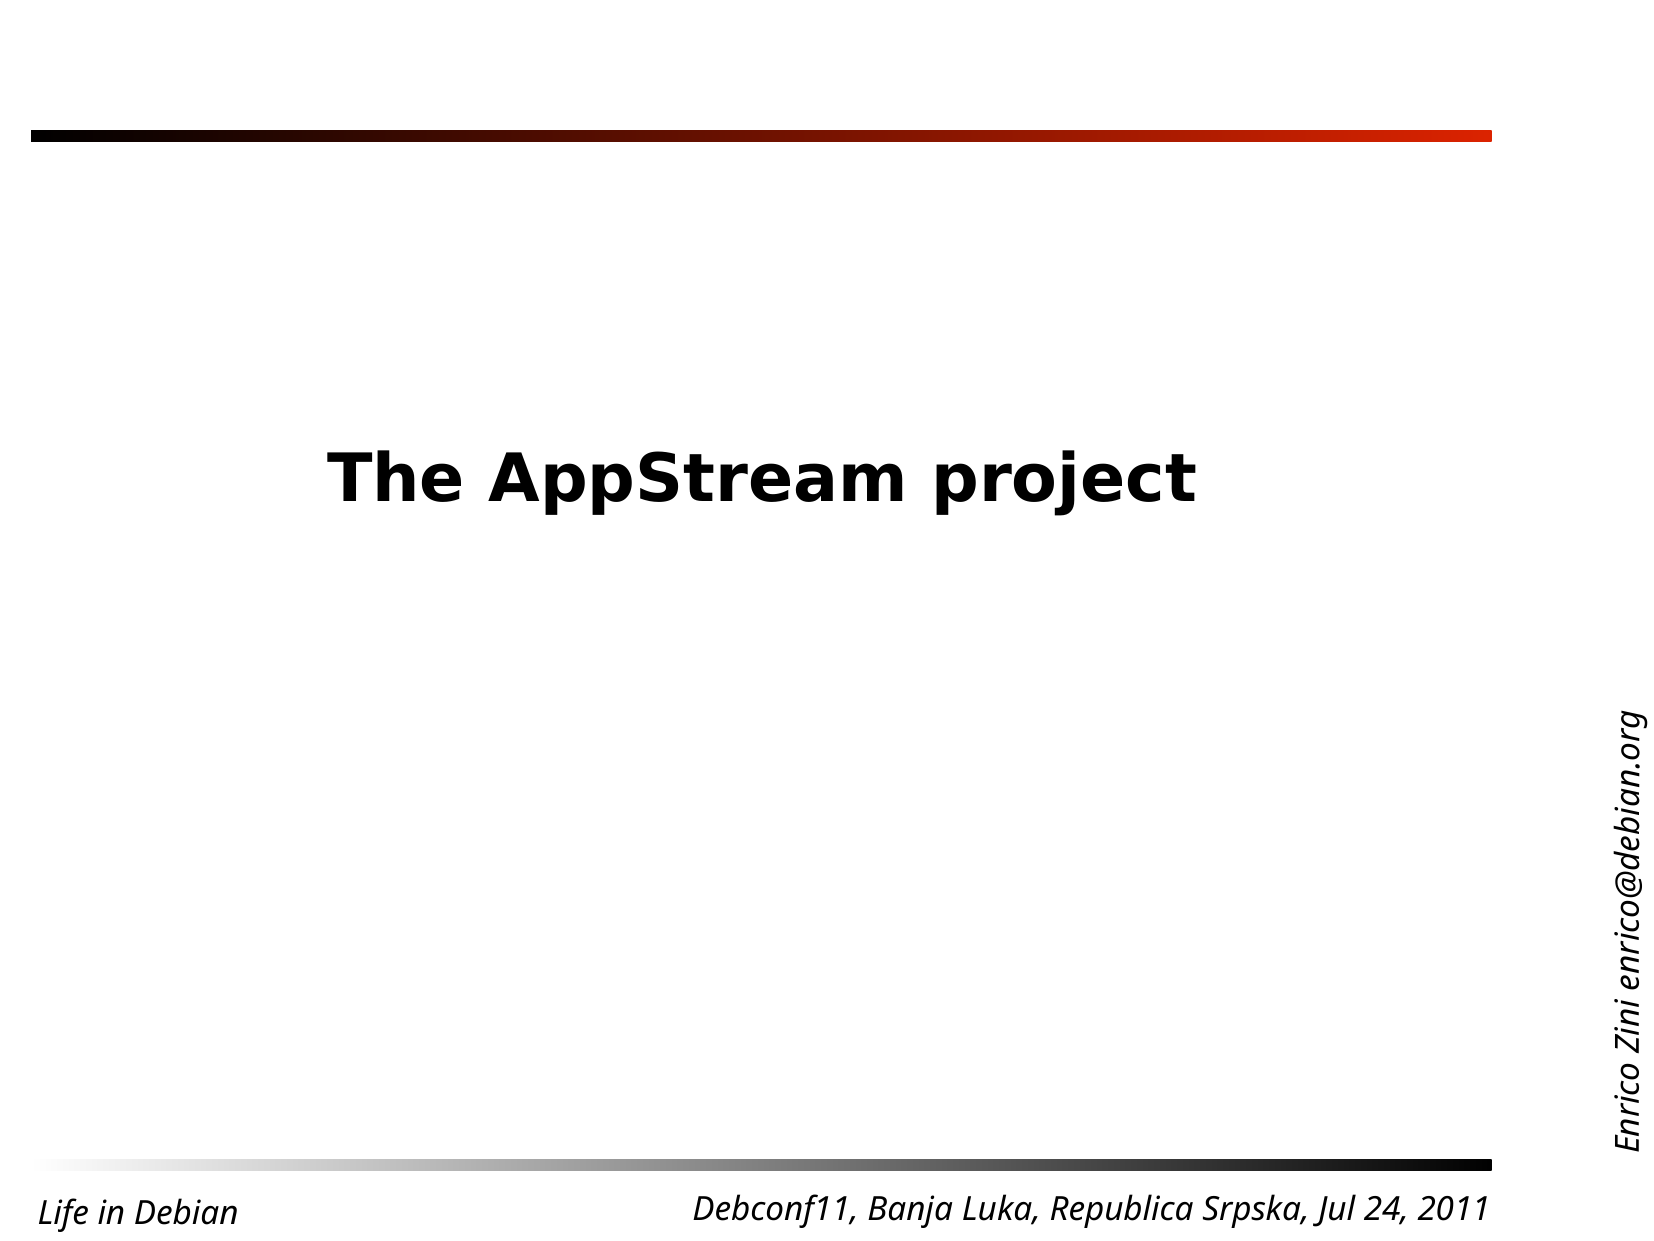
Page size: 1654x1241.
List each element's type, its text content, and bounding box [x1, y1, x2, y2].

text_box The AppStream project [30, 439, 1495, 595]
